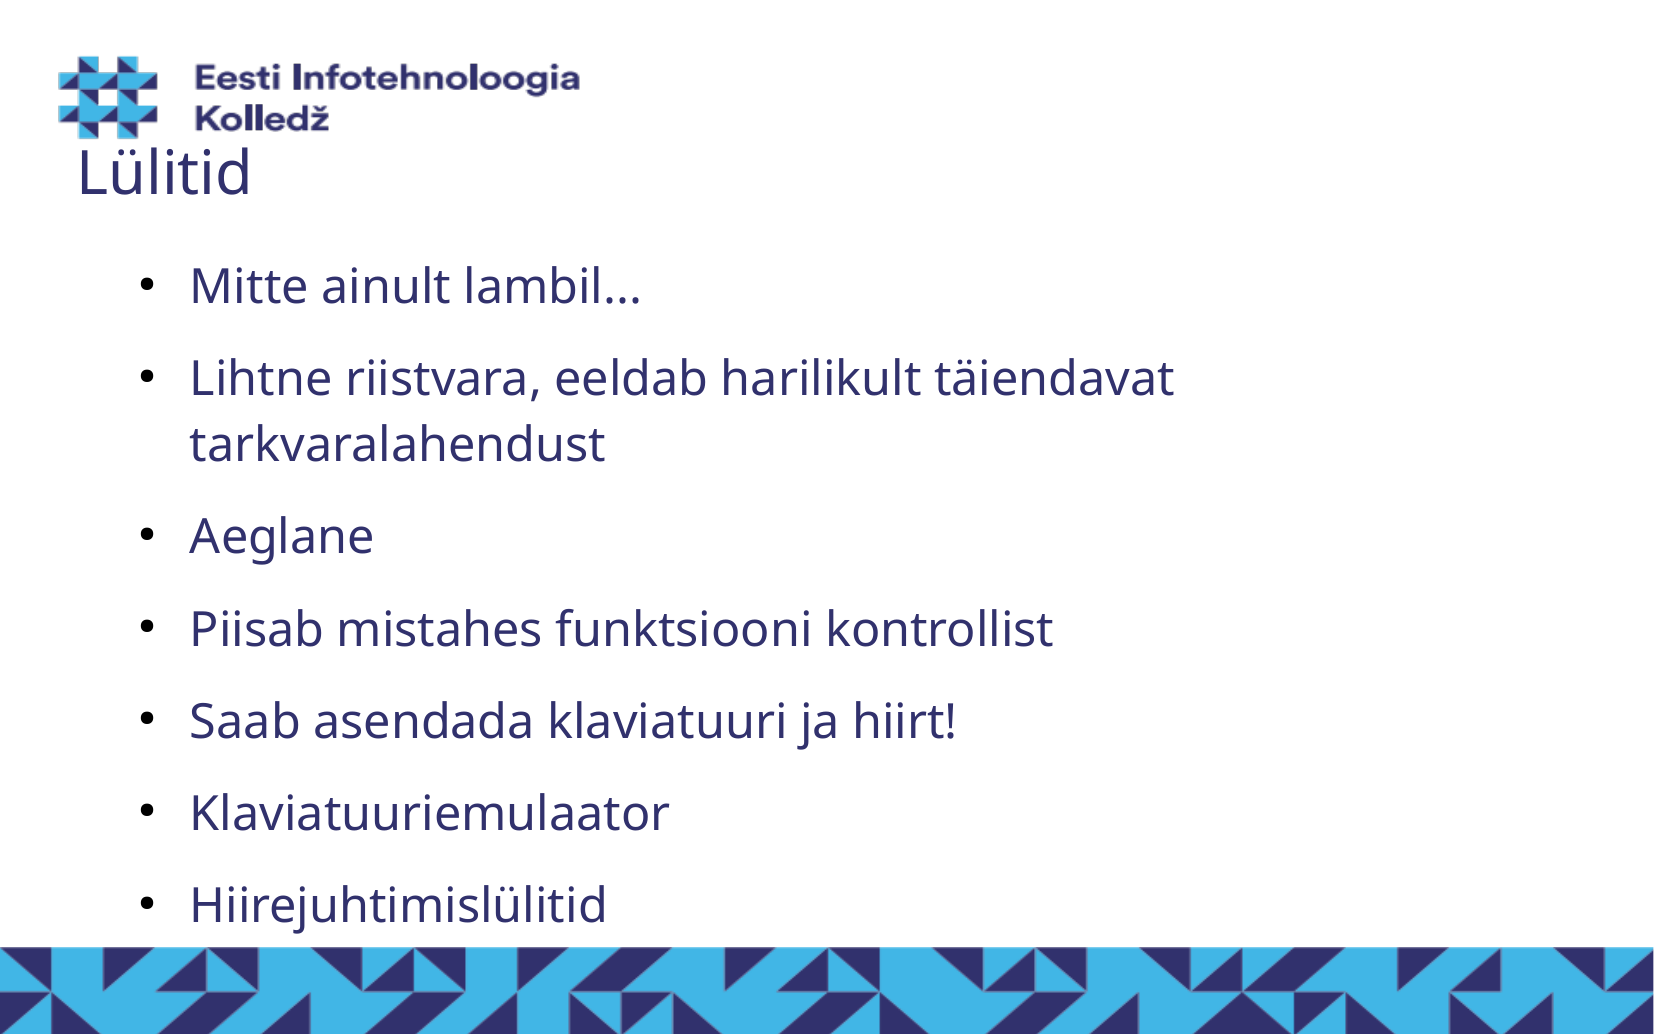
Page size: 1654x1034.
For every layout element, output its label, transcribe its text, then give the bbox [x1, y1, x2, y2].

title Lülitid [76, 85, 1213, 258]
list Mitte ainult lambil... Lihtne riistvara, eeldab harilikult täiendavat tarkvaralahendust Aeglane Piisab mistahes funktsiooni kontrollist Saab asendada klaviatuuri ja hiirt! Klaviatuuriemulaator Hiirejuhtimislülitid [121, 251, 1533, 944]
